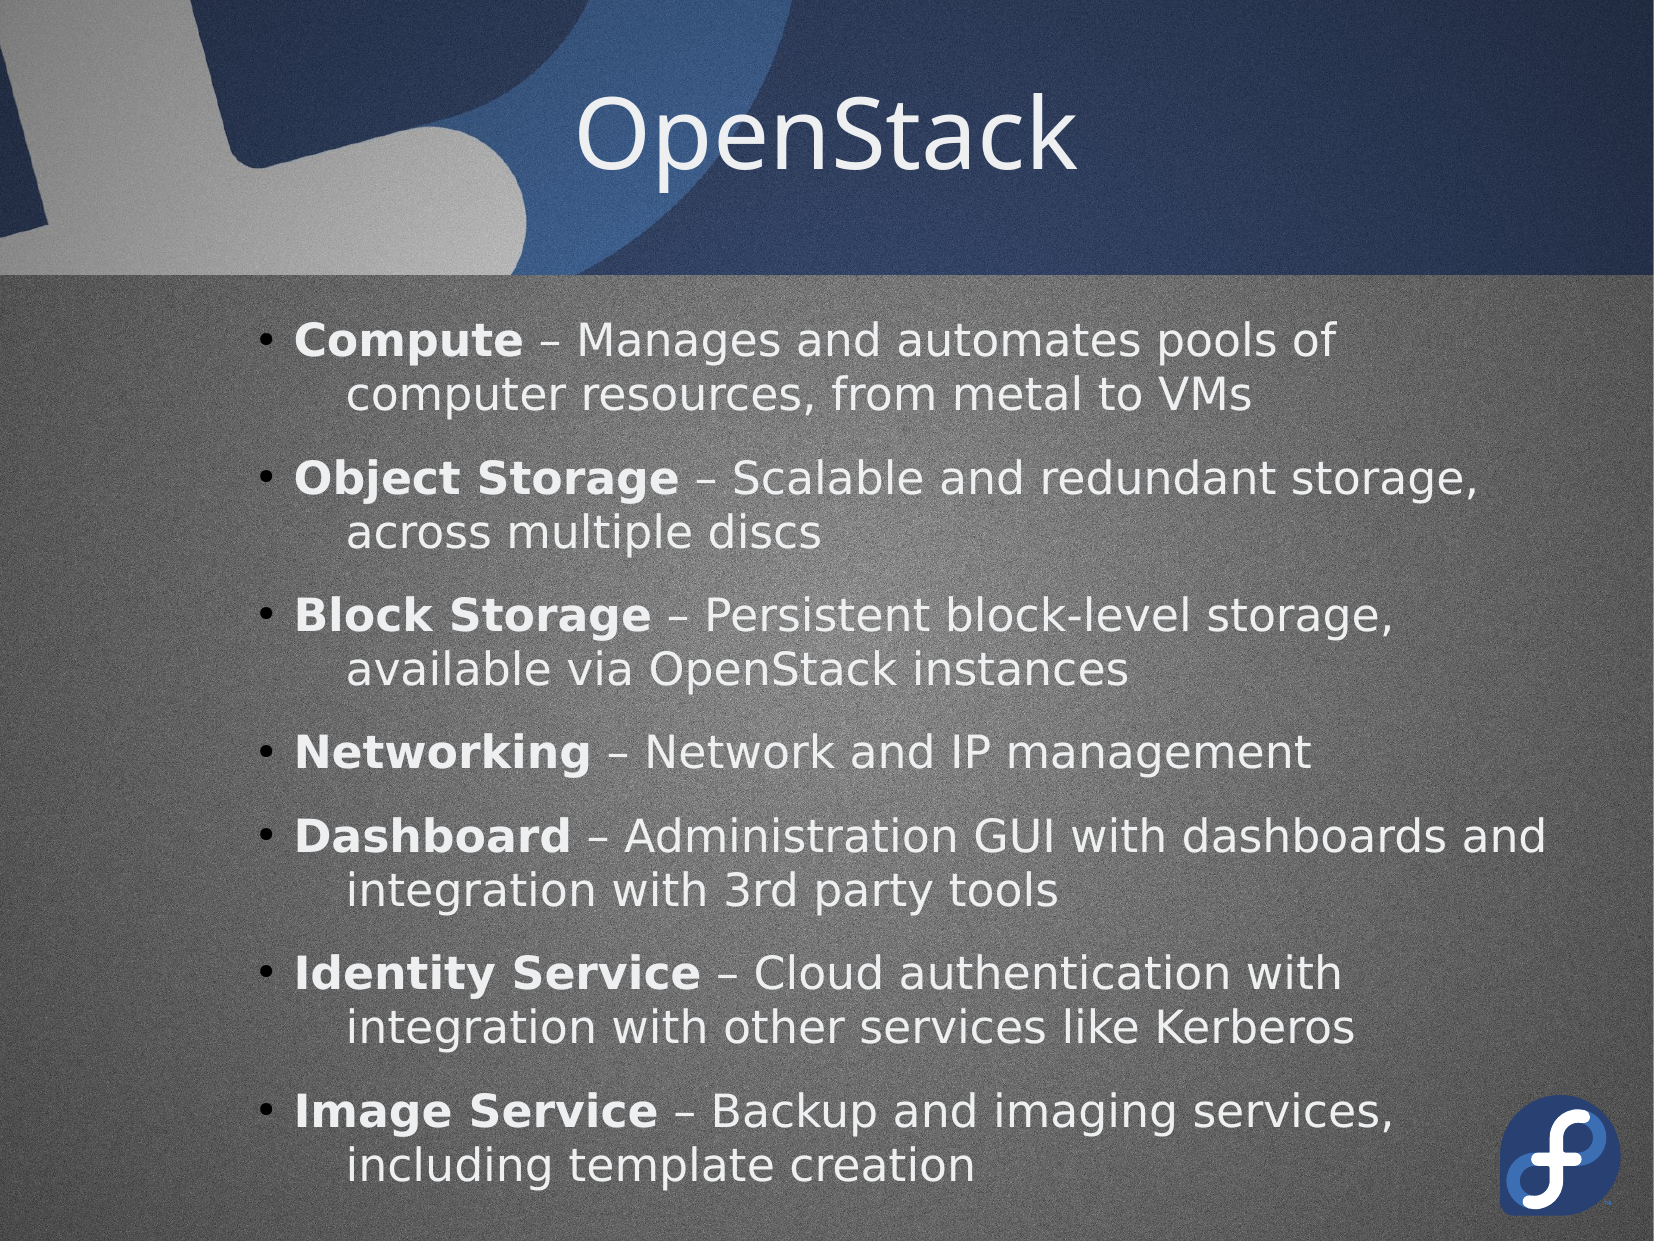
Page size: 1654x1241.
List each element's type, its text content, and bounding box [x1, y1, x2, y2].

text_box Compute – Manages and automates pools of computer resources, from metal to VMs Object Storage – Scalable and redundant storage, across multiple discs Block Storage – Persistent block-level storage, available via OpenStack instances Networking – Network and IP management Dashboard – Administration GUI with dashboards and integration with 3rd party tools Identity Service – Cloud authentication with integration with other services like Kerberos Image Service – Backup and imaging services, including template creation [239, 312, 1561, 1096]
picture [0, 0, 1654, 1241]
text_box OpenStack [88, 29, 1565, 237]
